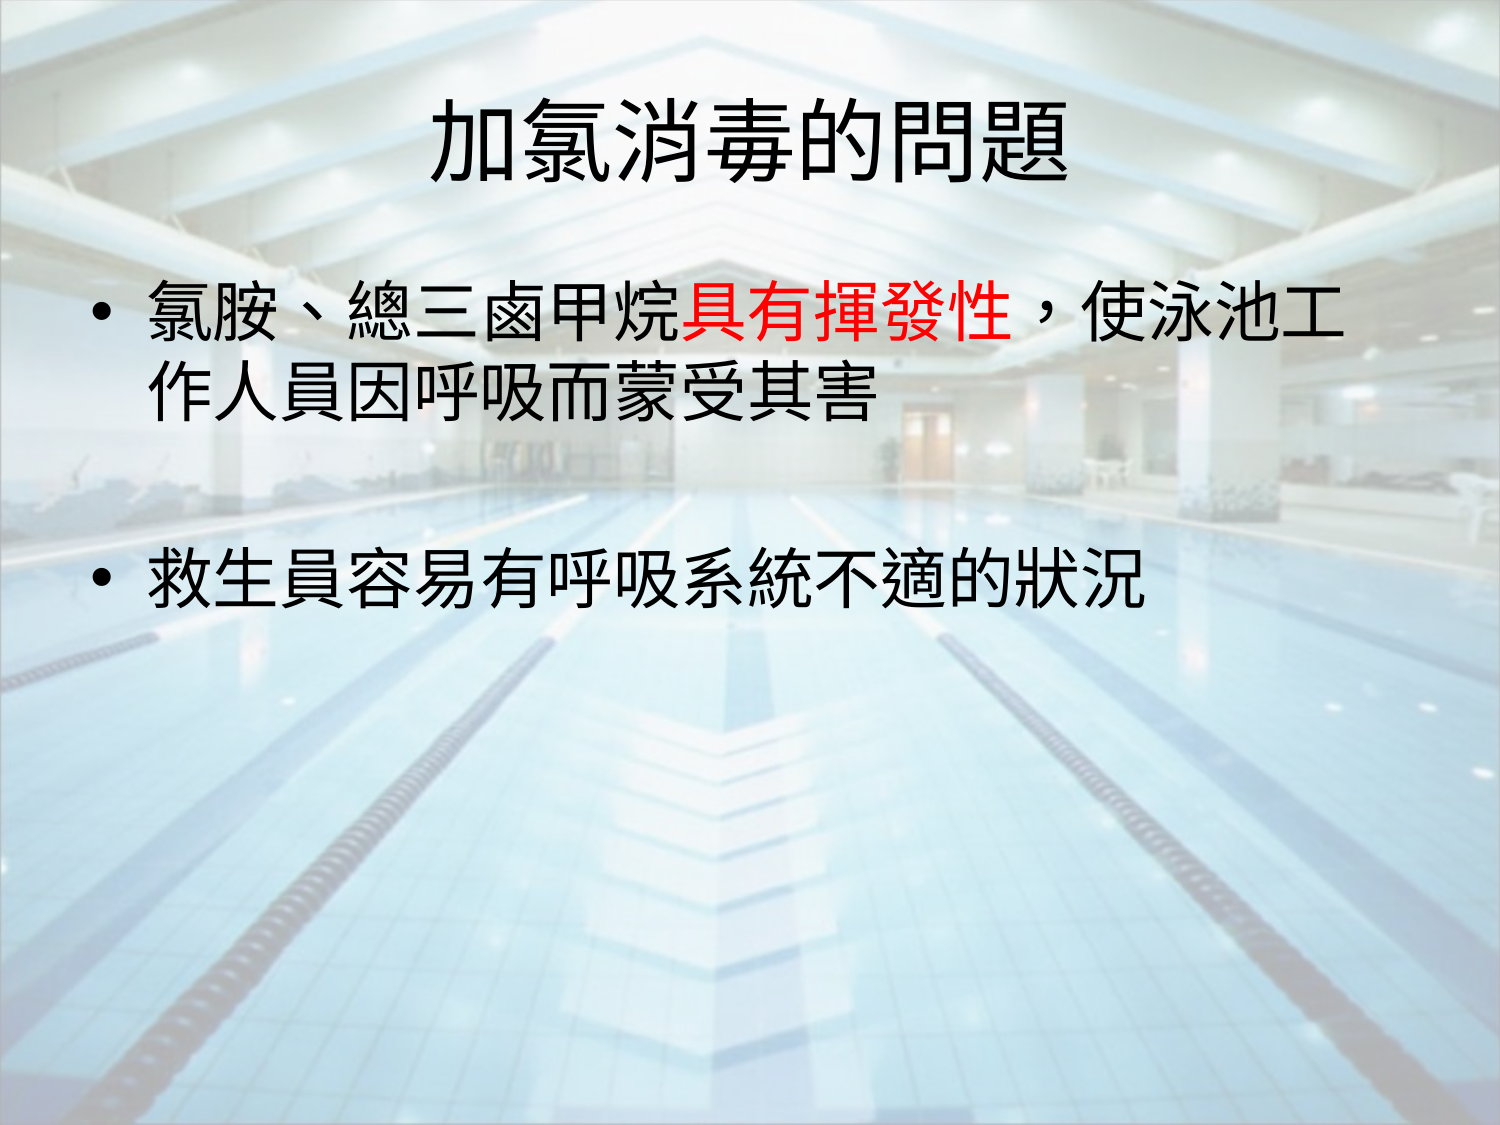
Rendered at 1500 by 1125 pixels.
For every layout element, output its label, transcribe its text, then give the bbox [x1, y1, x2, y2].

title 加氯消毒的問題 [75, 45, 1425, 233]
list 氯胺、總三鹵甲烷具有揮發性，使泳池工作人員因呼吸而蒙受其害 救生員容易有呼吸系統不適的狀況 [75, 262, 1425, 1005]
